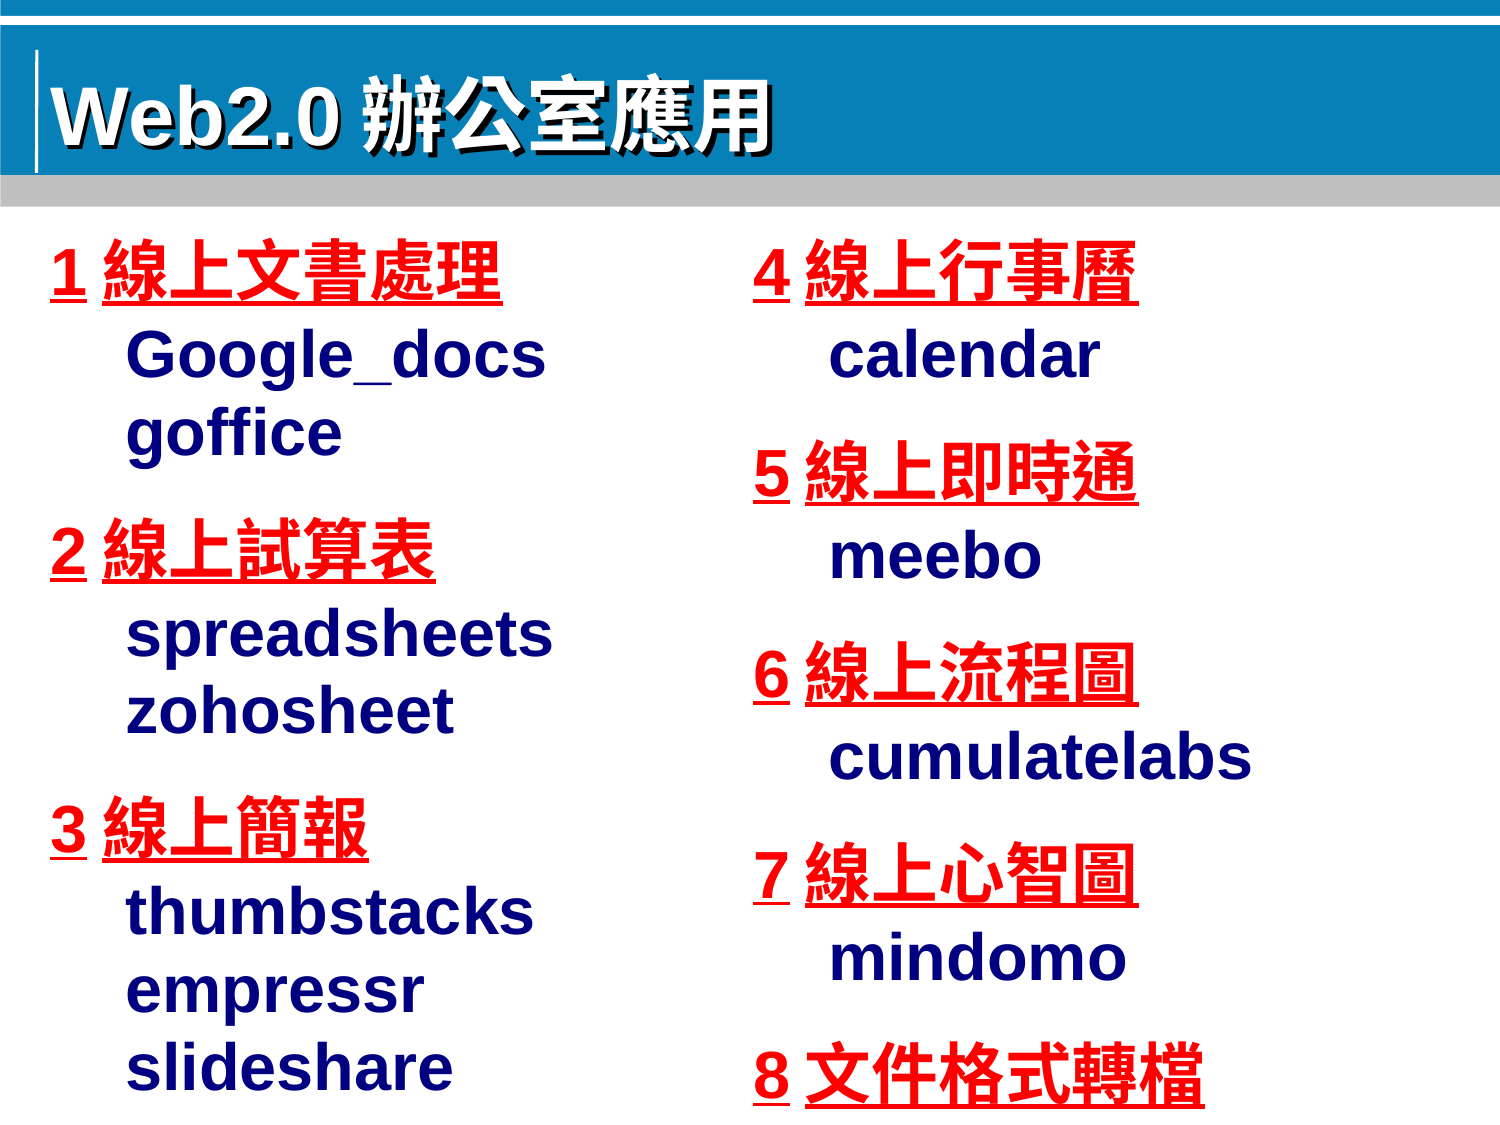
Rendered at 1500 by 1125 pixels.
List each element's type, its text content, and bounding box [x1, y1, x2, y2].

list 4線上行事曆 calendar 5線上即時通 meebo 6線上流程圖 cumulatelabs 7線上心智圖 mindomo 8文件格式轉檔 pdfonline [753, 223, 1465, 1125]
list 1線上文書處理 Google_docs goffice 2線上試算表 spreadsheets zohosheet 3線上簡報 thumbstacks empressr slideshare [50, 223, 753, 1065]
title Web2.0辦公室應用 [50, 62, 1477, 163]
